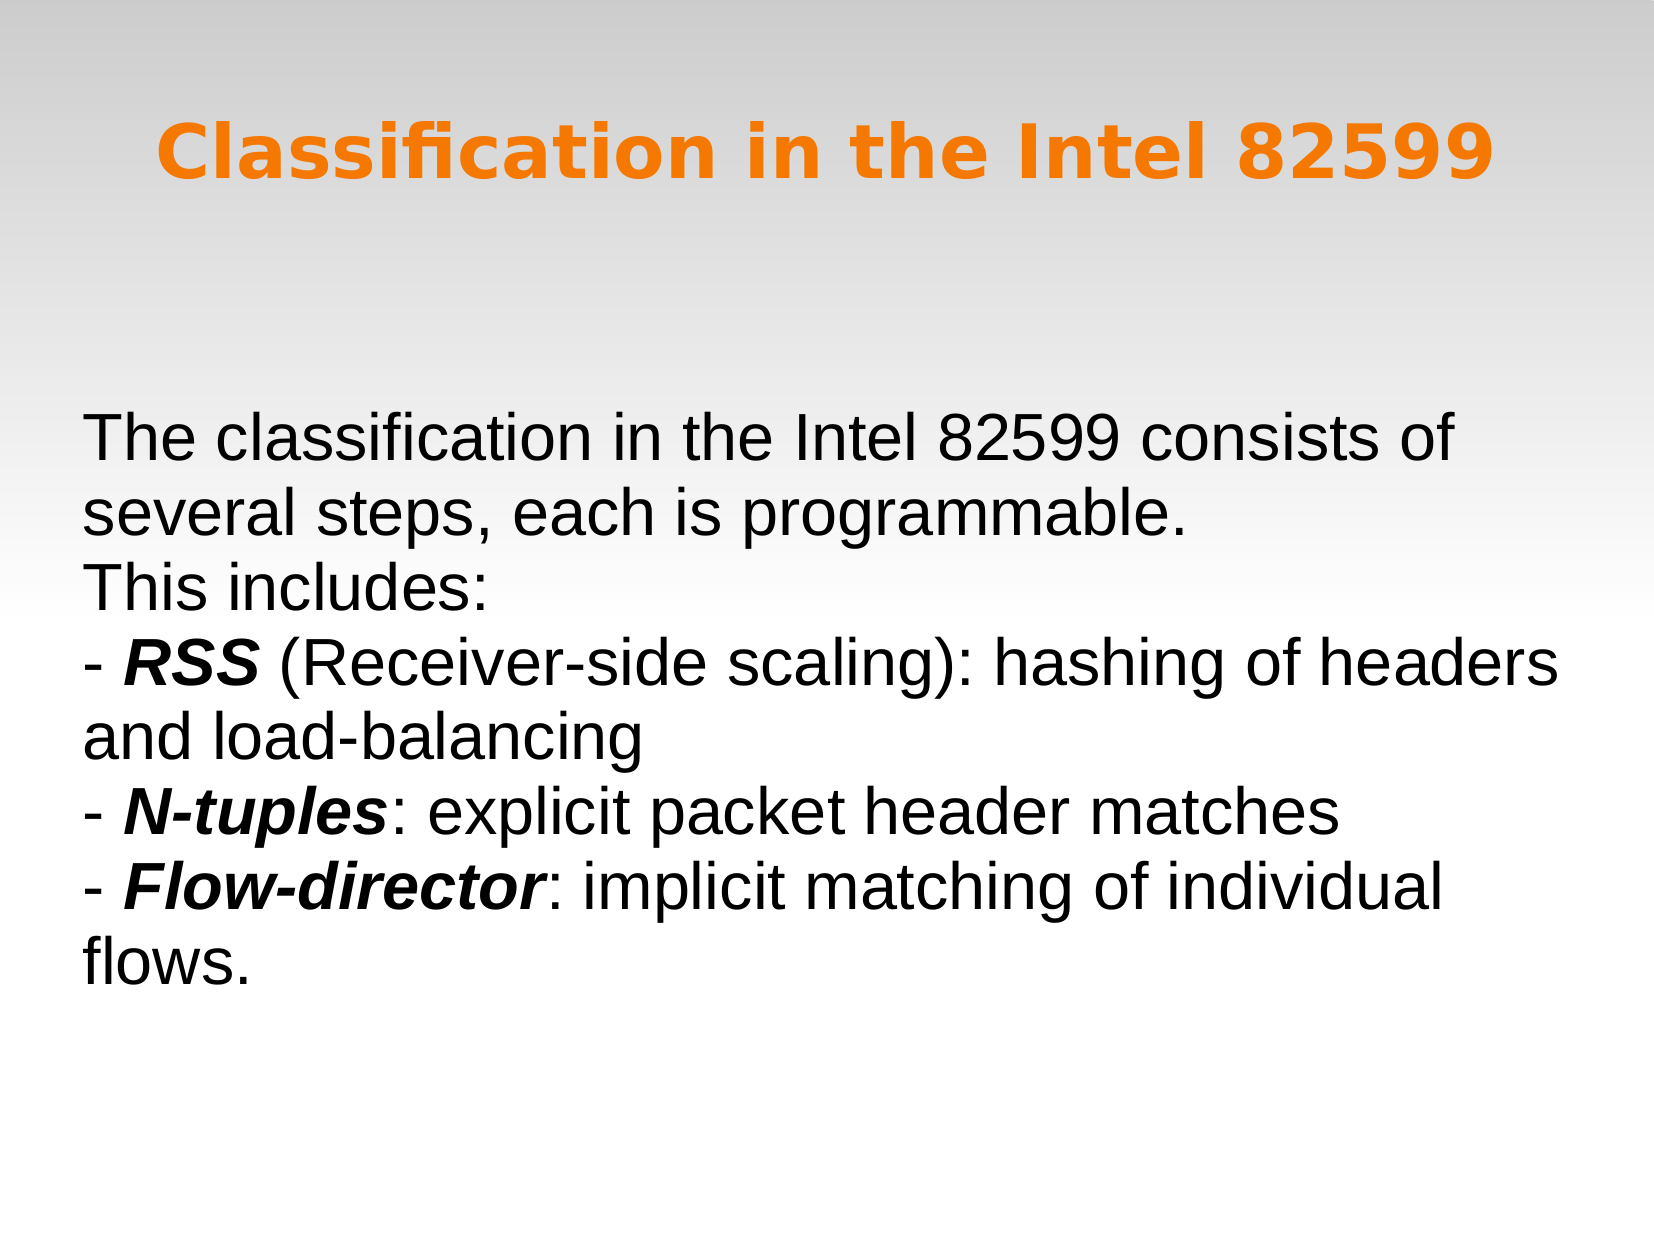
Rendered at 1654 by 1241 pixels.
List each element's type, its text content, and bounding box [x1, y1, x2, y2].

title Classification in the Intel 82599 [82, 56, 1571, 250]
text_box The classification in the Intel 82599 consists of several steps, each is programmable. This includes: - RSS (Receiver-side scaling): hashing of headers and load-balancing - N-tuples: explicit packet header matches - Flow-director: implicit matching of individual flows. [82, 290, 1571, 1109]
